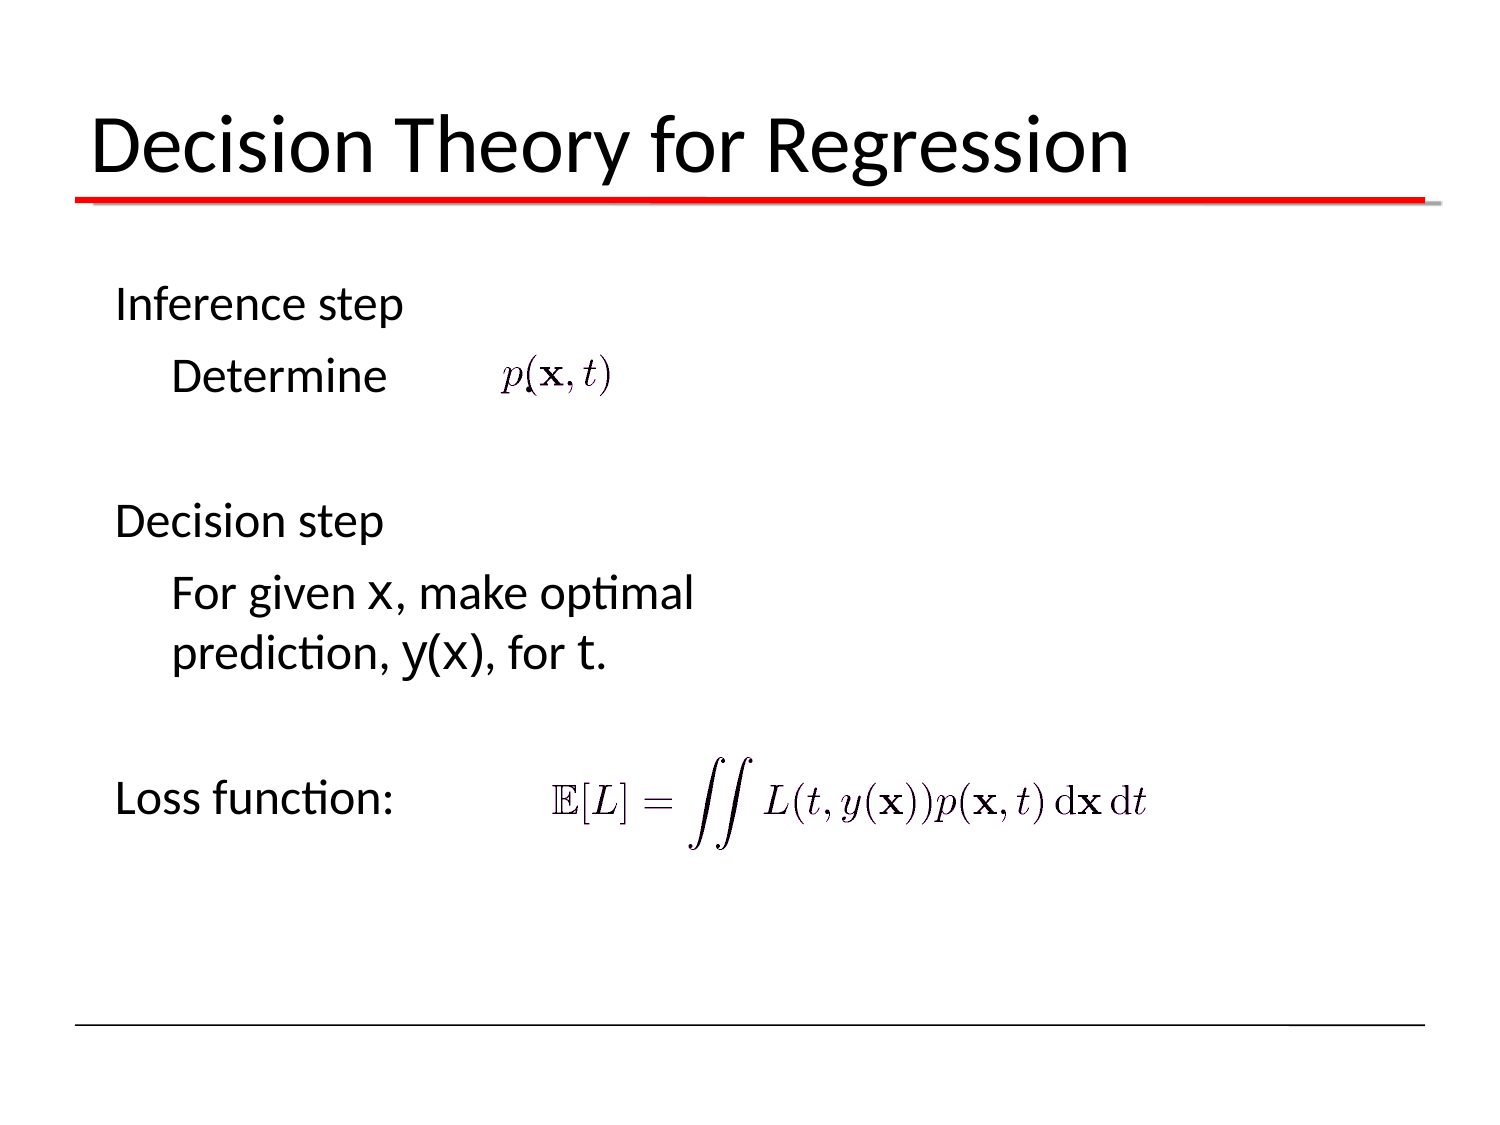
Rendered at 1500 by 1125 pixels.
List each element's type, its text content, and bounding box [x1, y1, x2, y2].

picture [550, 753, 1147, 854]
list Inference step Determine . Decision step For given x, make optimal prediction, y(x), for t. Loss function: [99, 262, 1401, 1005]
picture [496, 353, 613, 399]
title Decision Theory for Regression [75, 45, 1426, 233]
